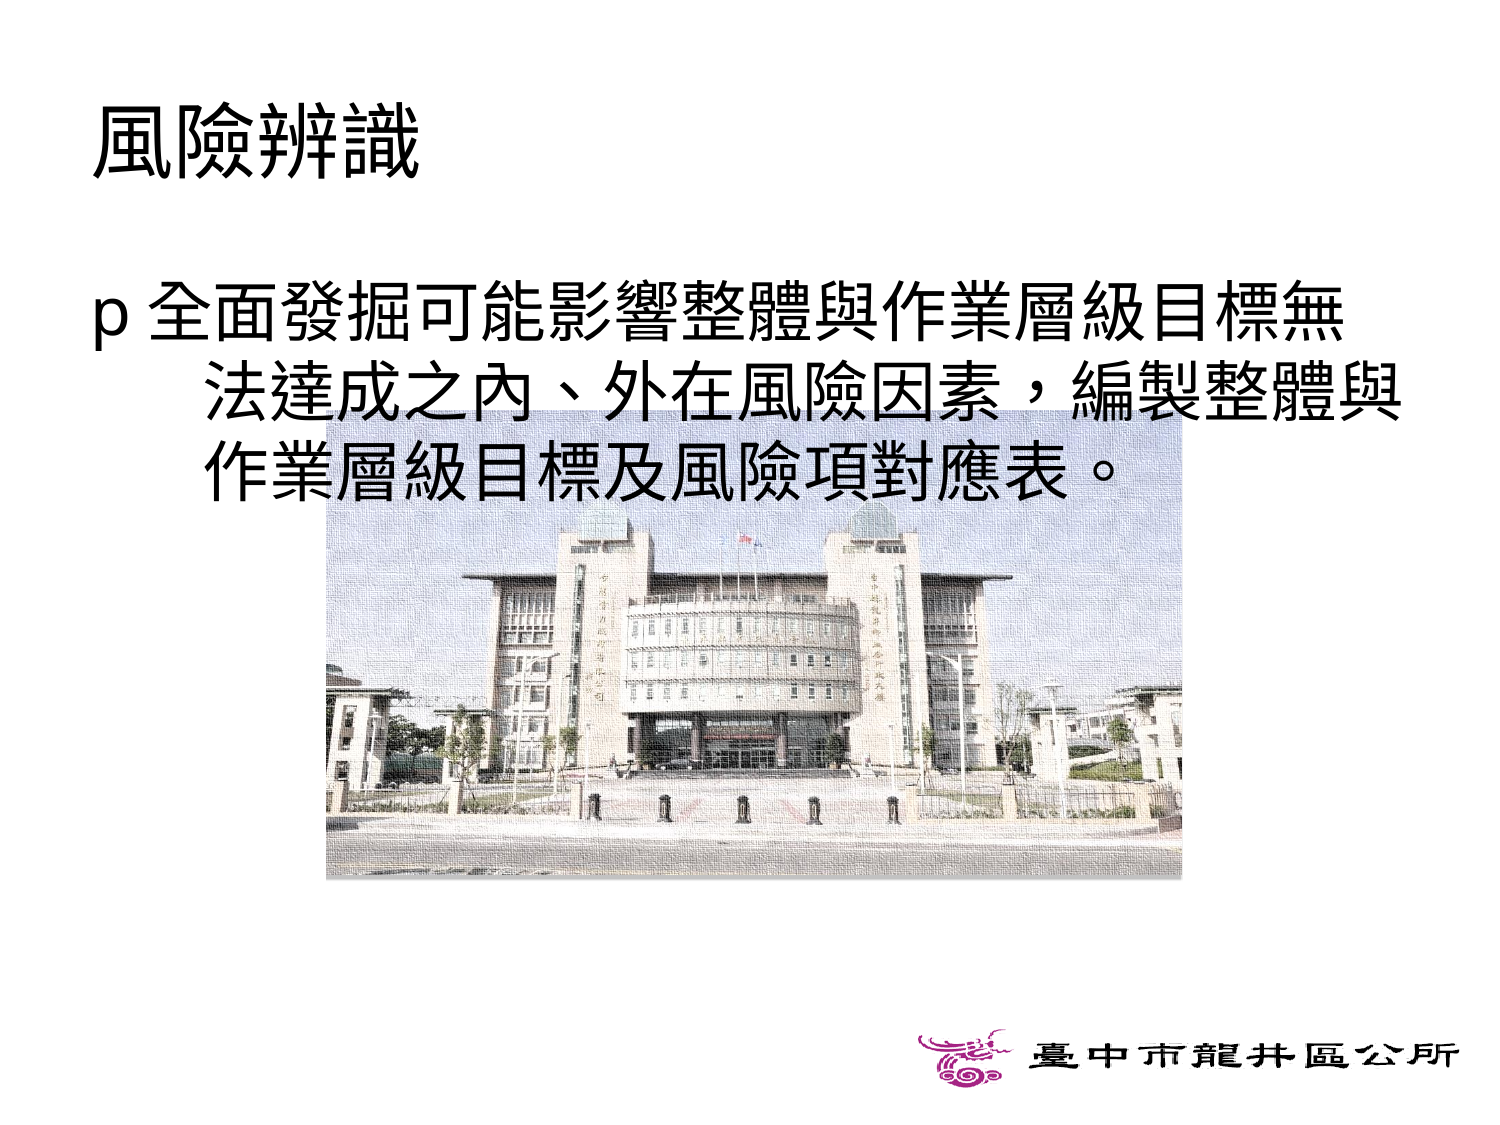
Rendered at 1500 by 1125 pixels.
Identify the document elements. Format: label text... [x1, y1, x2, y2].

title 風險辨識 [75, 45, 1426, 233]
list 全面發掘可能影響整體與作業層級目標無法達成之內、外在風險因素，編製整體與作業層級目標及風險項對應表。 [75, 262, 1426, 1005]
